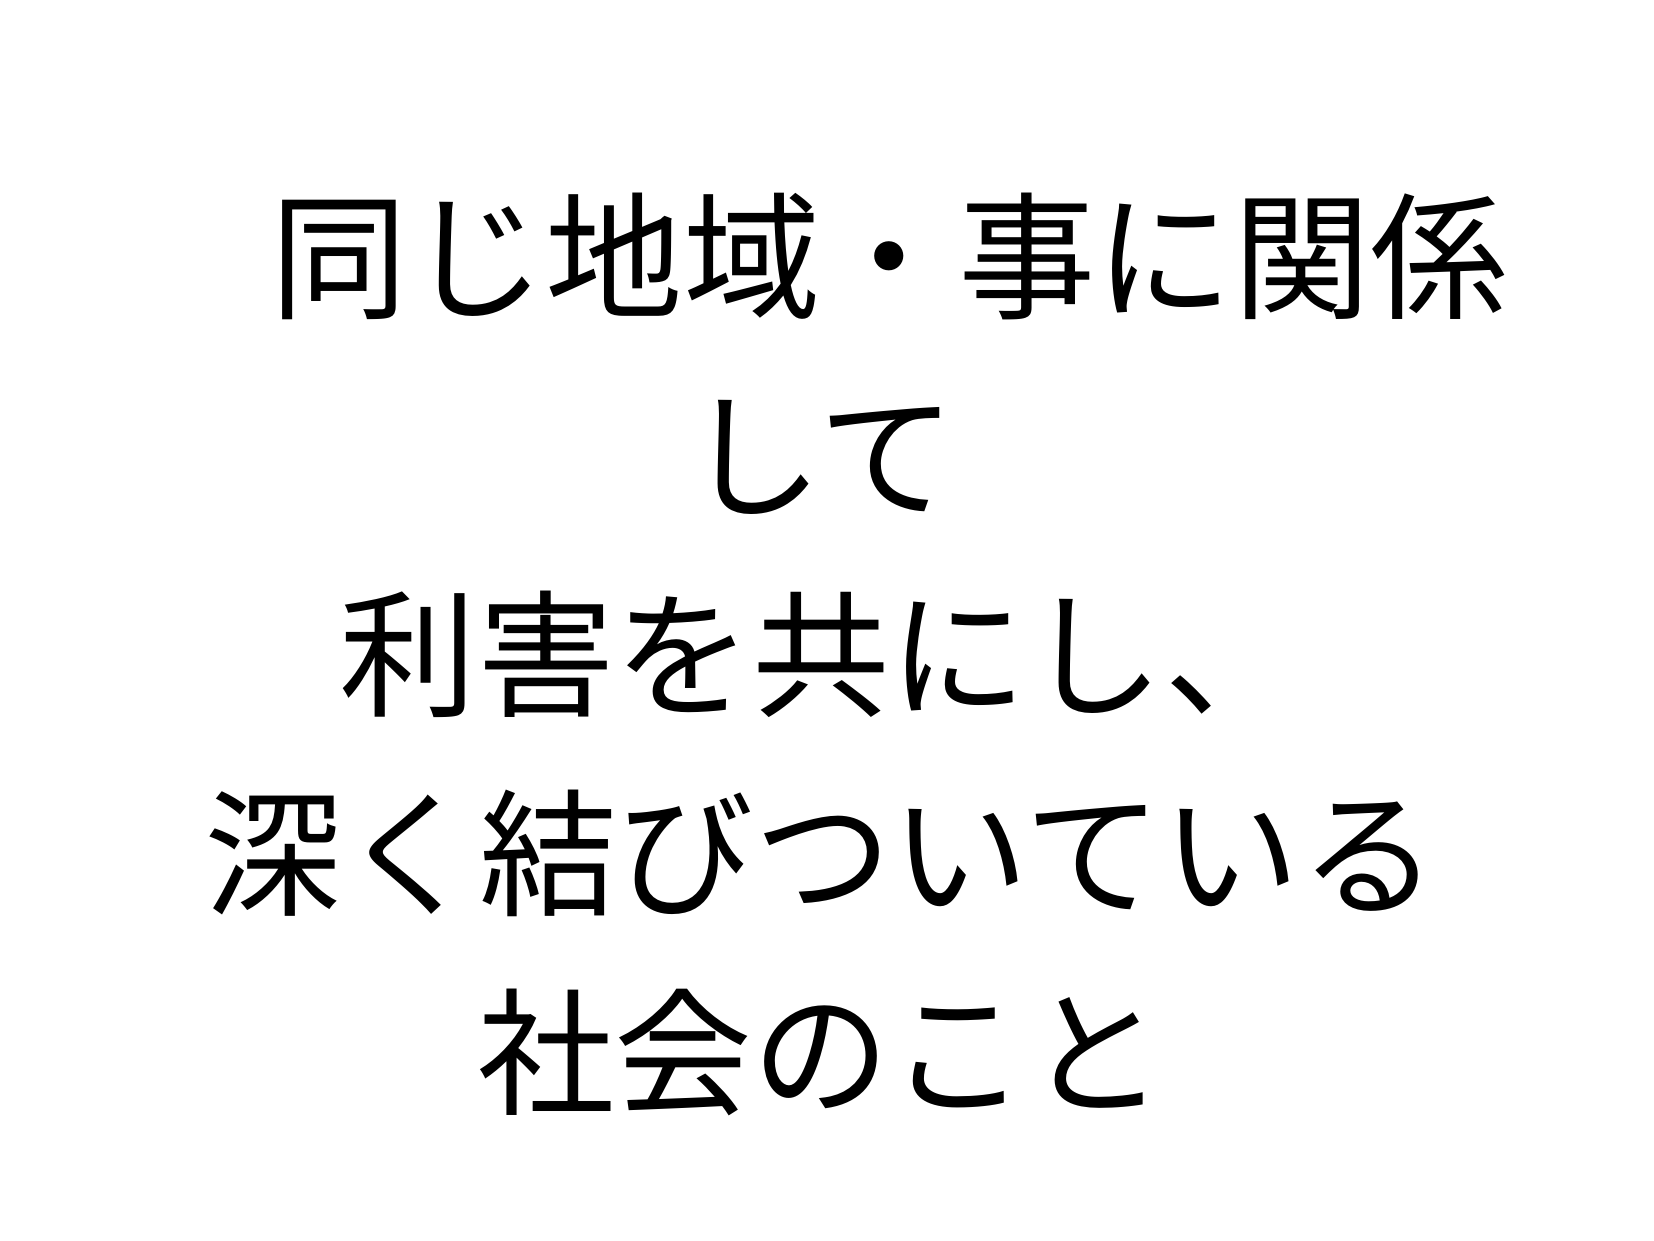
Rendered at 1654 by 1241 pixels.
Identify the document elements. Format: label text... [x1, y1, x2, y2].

title 同じ地域・事に関係して 利害を共にし、 深く結びついている 社会のこと [76, 371, 1565, 922]
